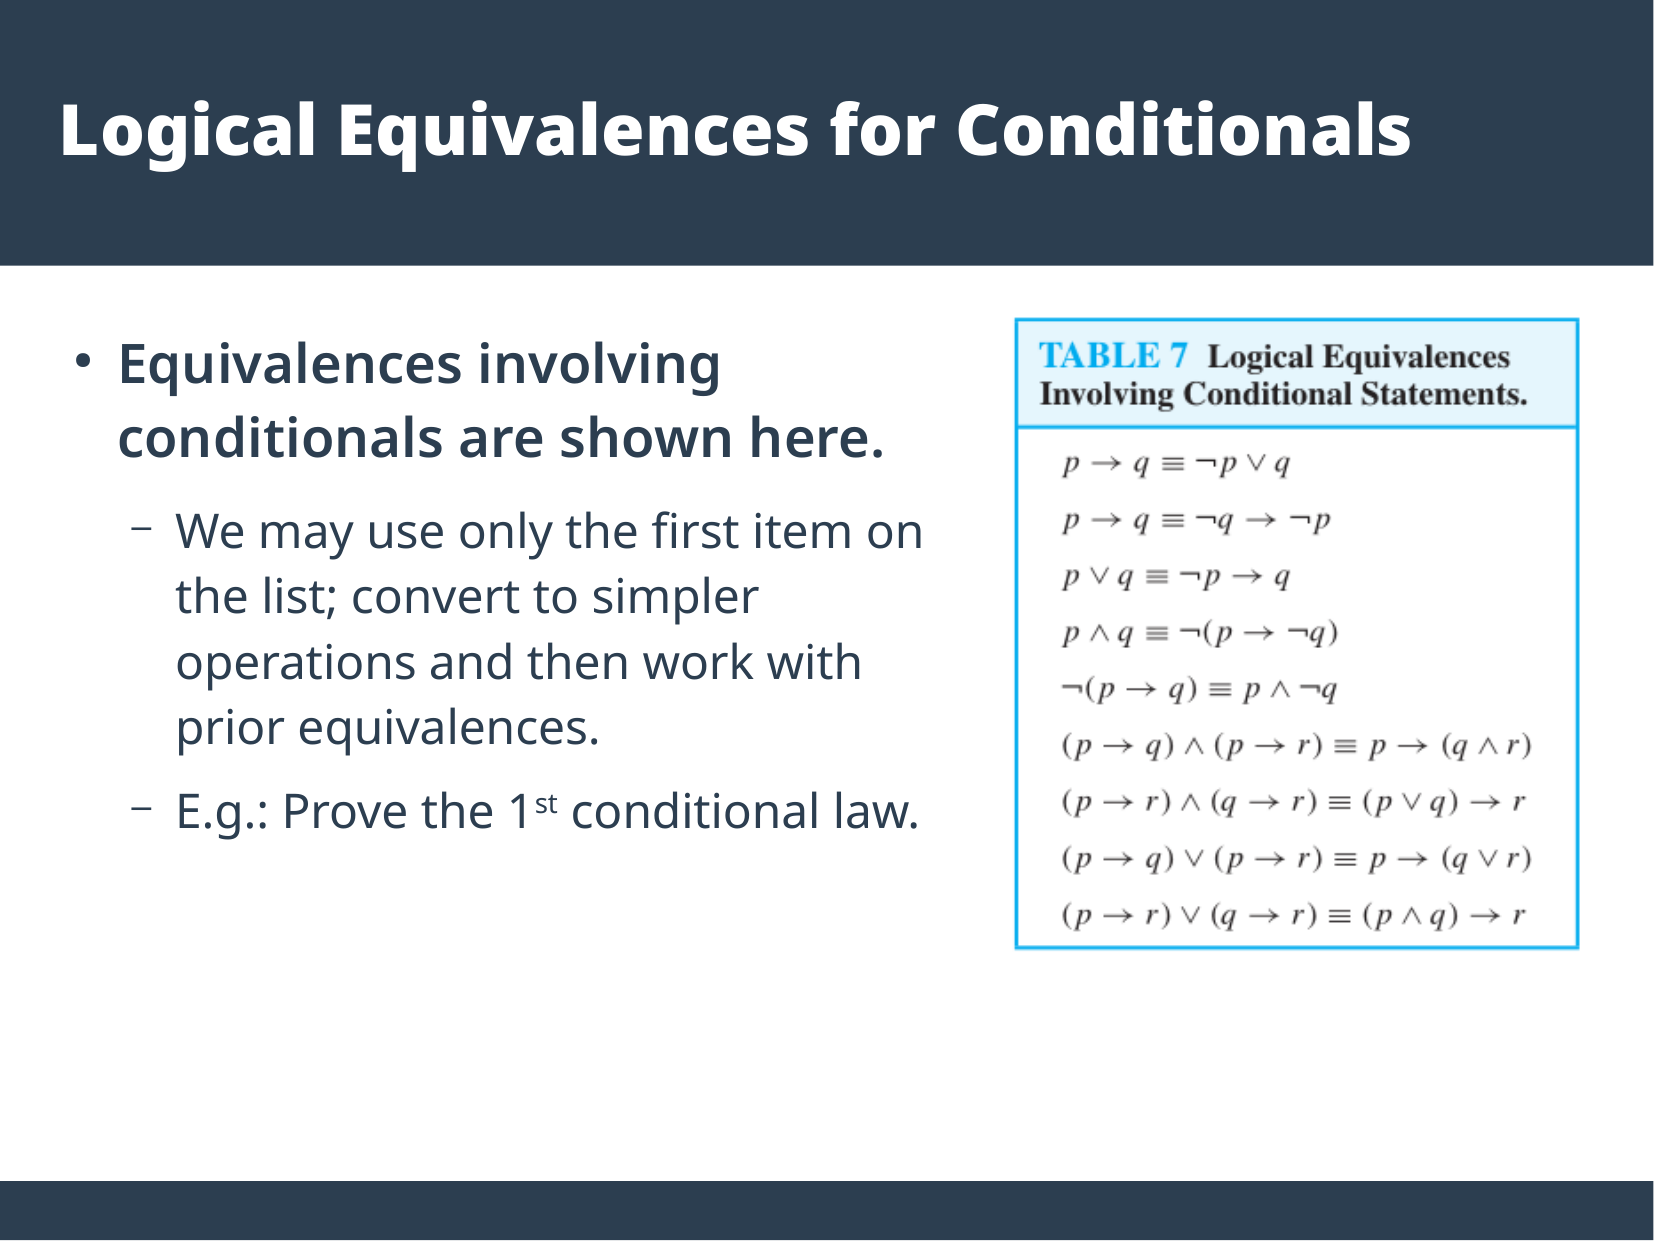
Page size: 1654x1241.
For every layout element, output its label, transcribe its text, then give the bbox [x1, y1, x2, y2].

picture [1008, 311, 1587, 961]
title Logical Equivalences for Conditionals [59, 49, 1595, 207]
list Equivalences involving conditionals are shown here. We may use only the first item on the list; convert to simpler operations and then work with prior equivalences. E.g.: Prove the 1st conditional law. [59, 324, 961, 856]
